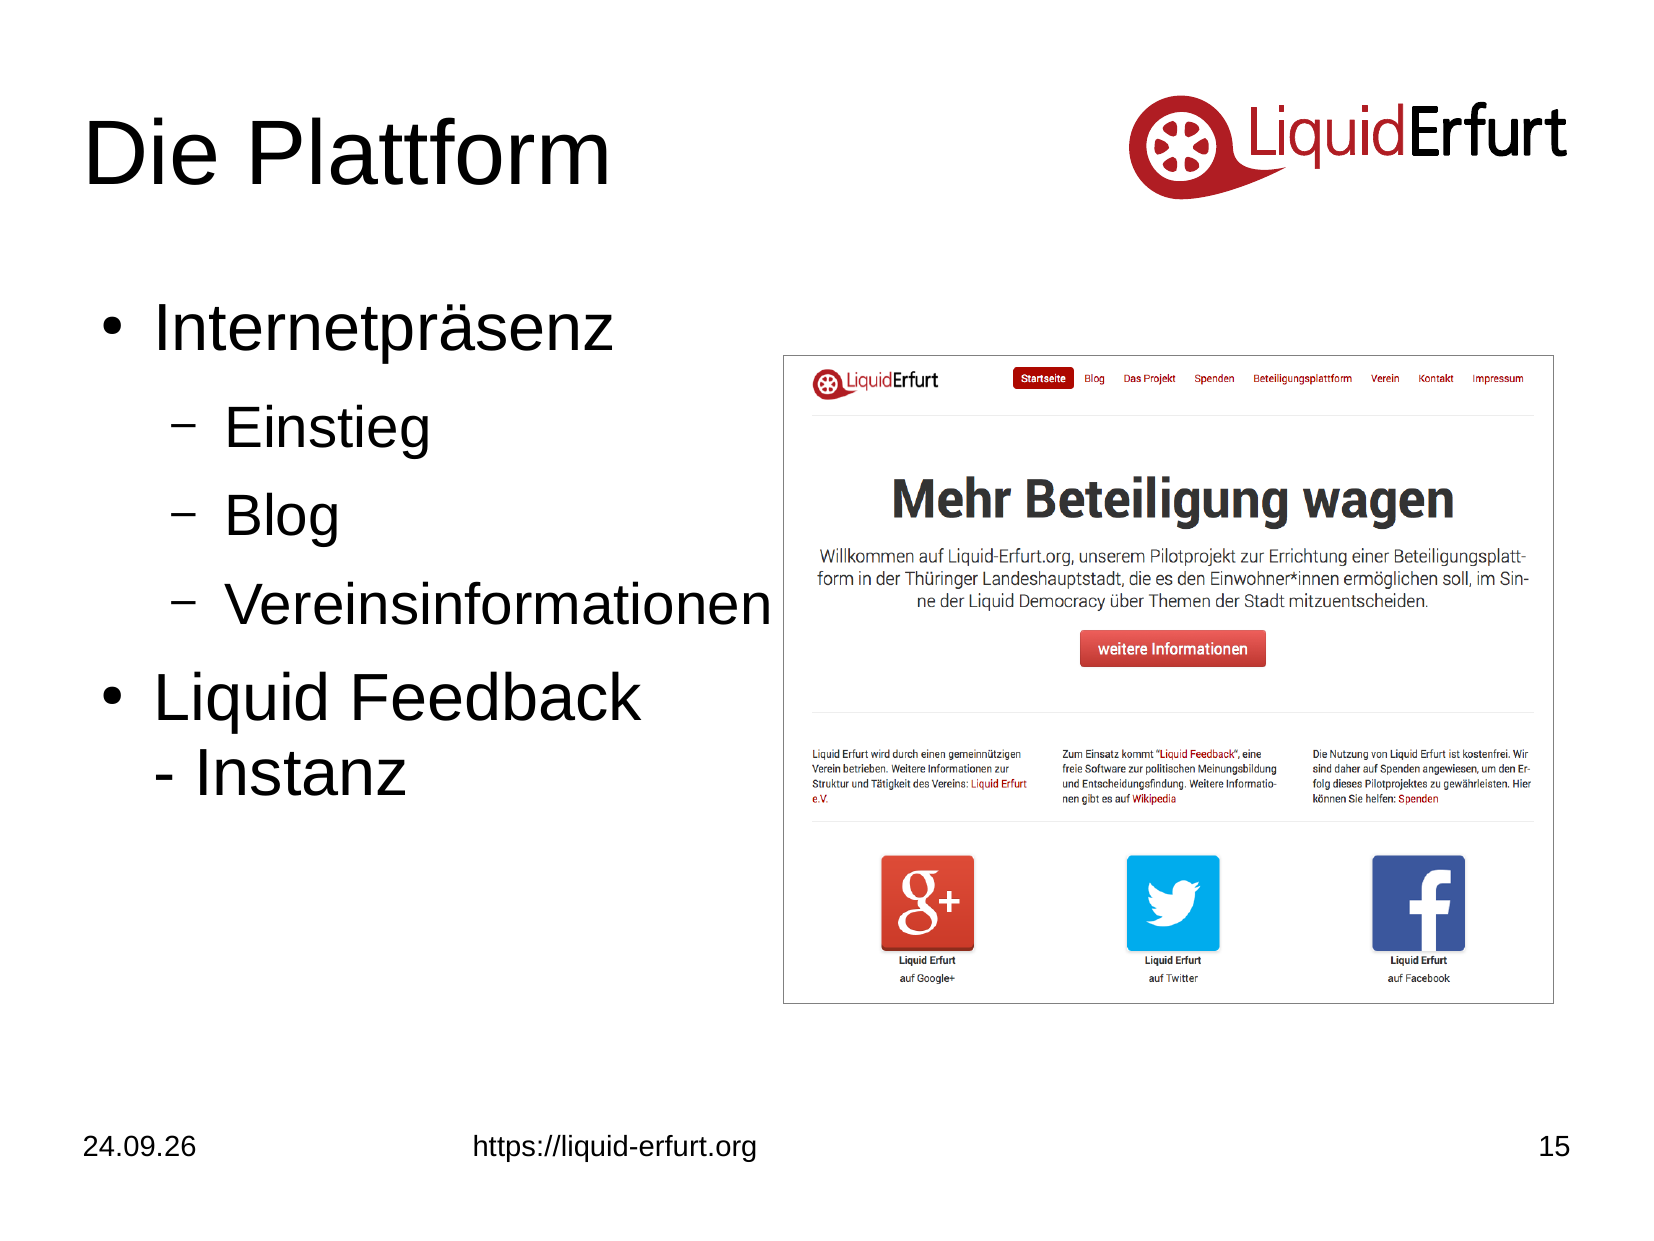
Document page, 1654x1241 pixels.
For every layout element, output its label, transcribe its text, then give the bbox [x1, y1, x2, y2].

title Die Plattform [82, 49, 1571, 257]
picture [783, 355, 1554, 1004]
list Internetpräsenz Einstieg Blog Vereinsinformationen Liquid Feedback - Instanz [82, 290, 1571, 1122]
